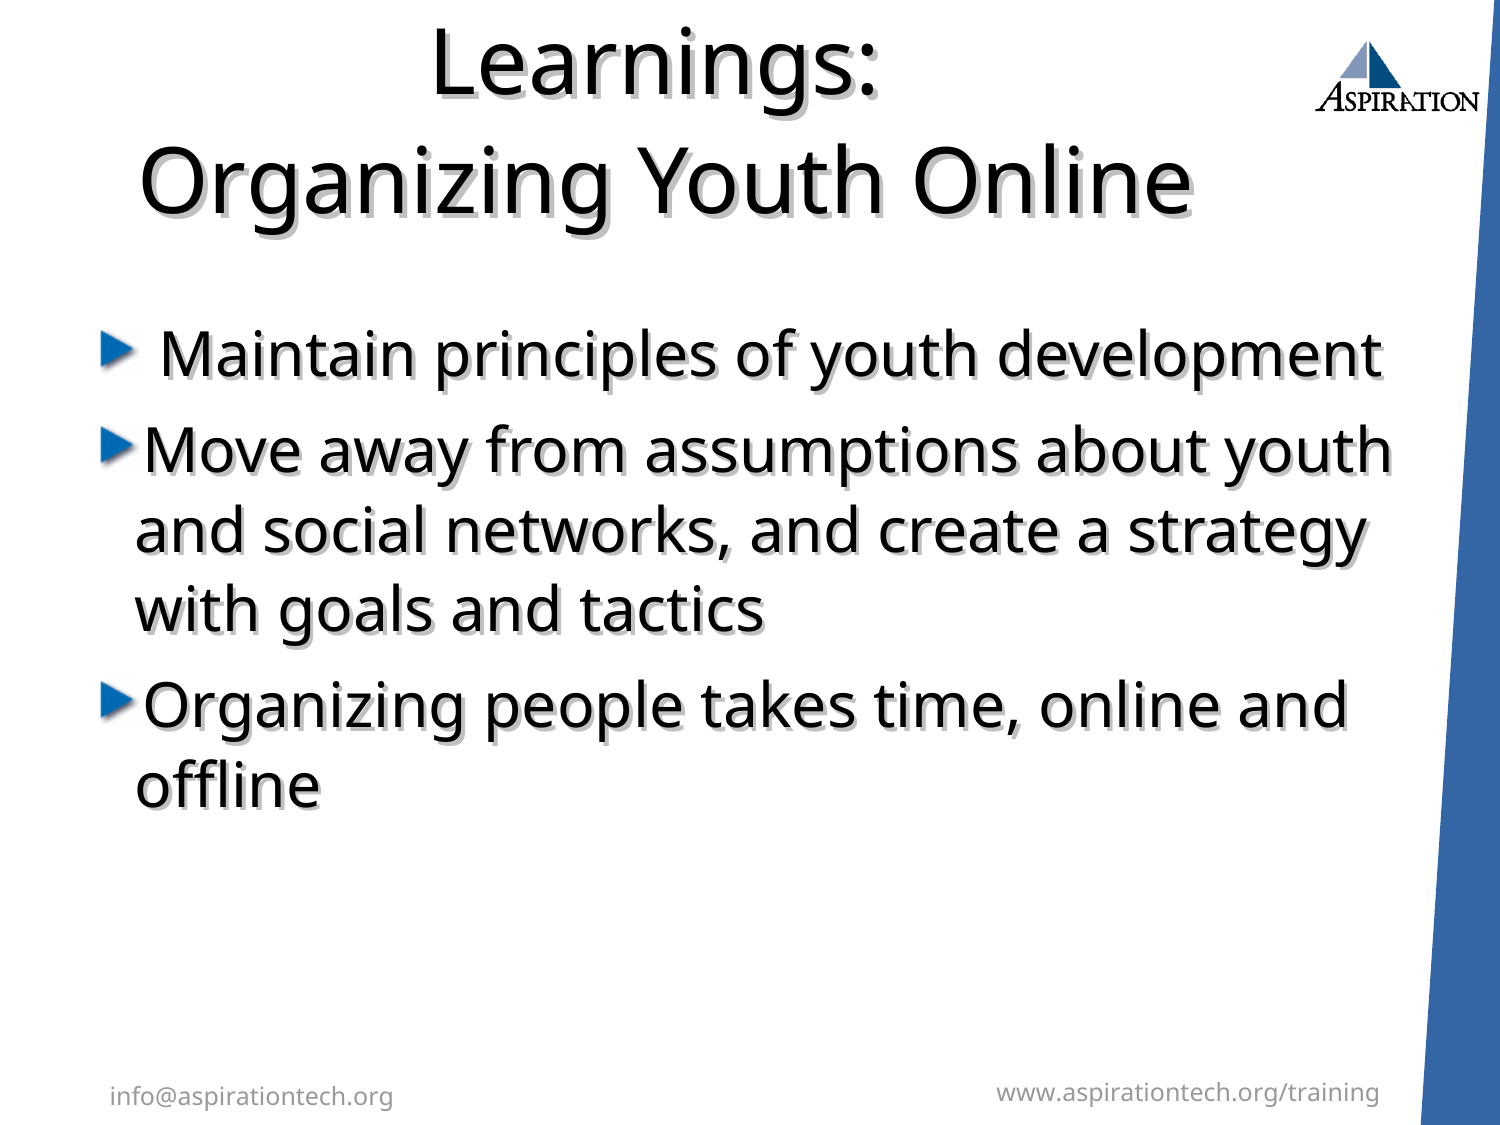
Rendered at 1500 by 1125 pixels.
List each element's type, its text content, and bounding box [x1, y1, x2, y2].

picture [1315, 41, 1480, 120]
list Maintain principles of youth development Move away from assumptions about youth and social networks, and create a strategy with goals and tactics Organizing people takes time, online and offline [42, 309, 1441, 1080]
title Learnings: Organizing Youth Online [49, 19, 1284, 206]
